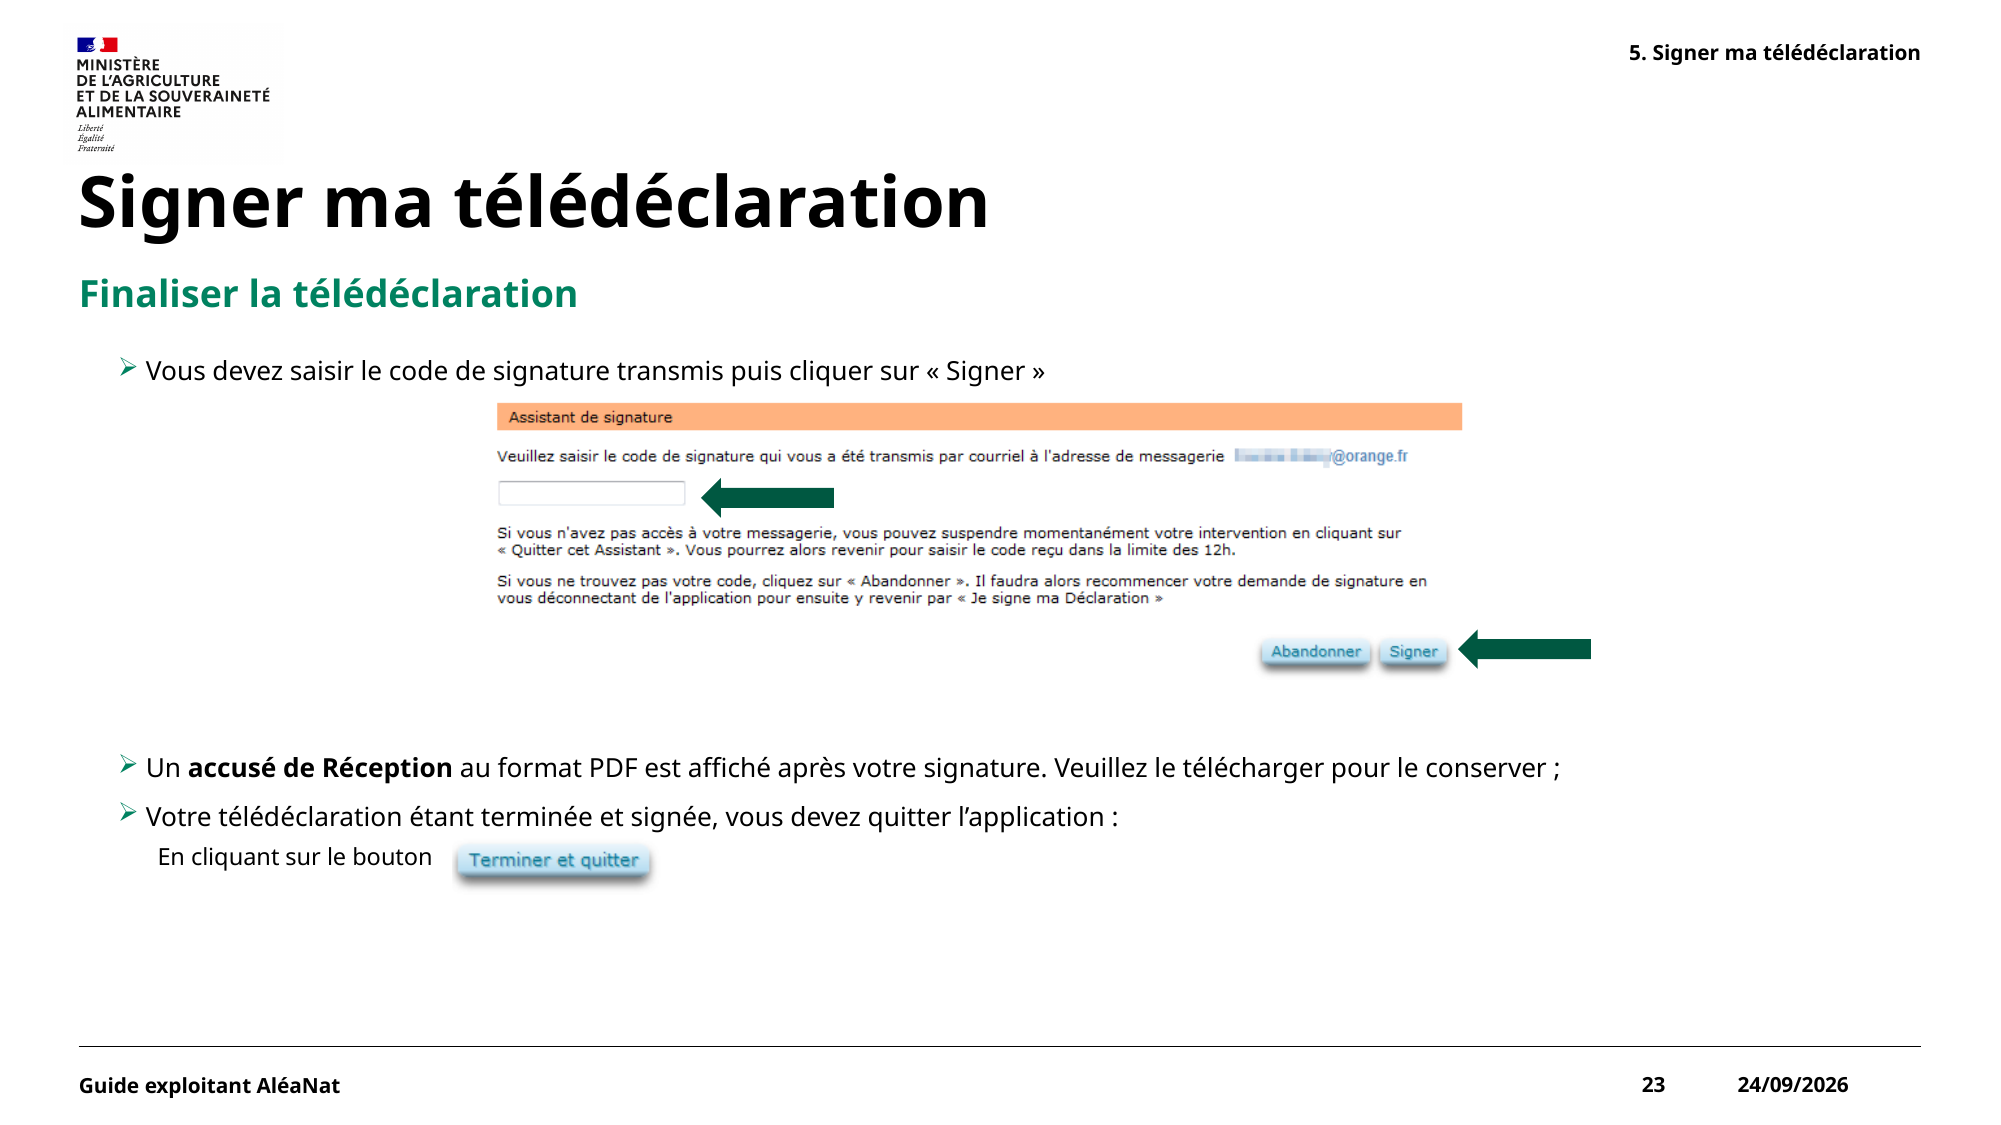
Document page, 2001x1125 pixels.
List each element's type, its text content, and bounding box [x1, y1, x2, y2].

list Finaliser la télédéclaration [78, 270, 1922, 344]
footer Guide exploitant AléaNat [78, 1046, 1371, 1125]
picture [452, 833, 662, 895]
picture [483, 394, 1474, 732]
list Vous devez saisir le code de signature transmis puis cliquer sur « Signer » Un accusé de Réception au format PDF est affiché après votre signature. Veuillez le télécharger pour le conserver ; Votre télédéclaration étant terminée et signée, vous devez quitter l’application : En cliquant sur le bouton [78, 354, 1922, 1034]
title Signer ma télédéclaration [78, 199, 1922, 270]
list Signer ma télédéclaration [724, 39, 1922, 119]
picture [63, 23, 284, 165]
